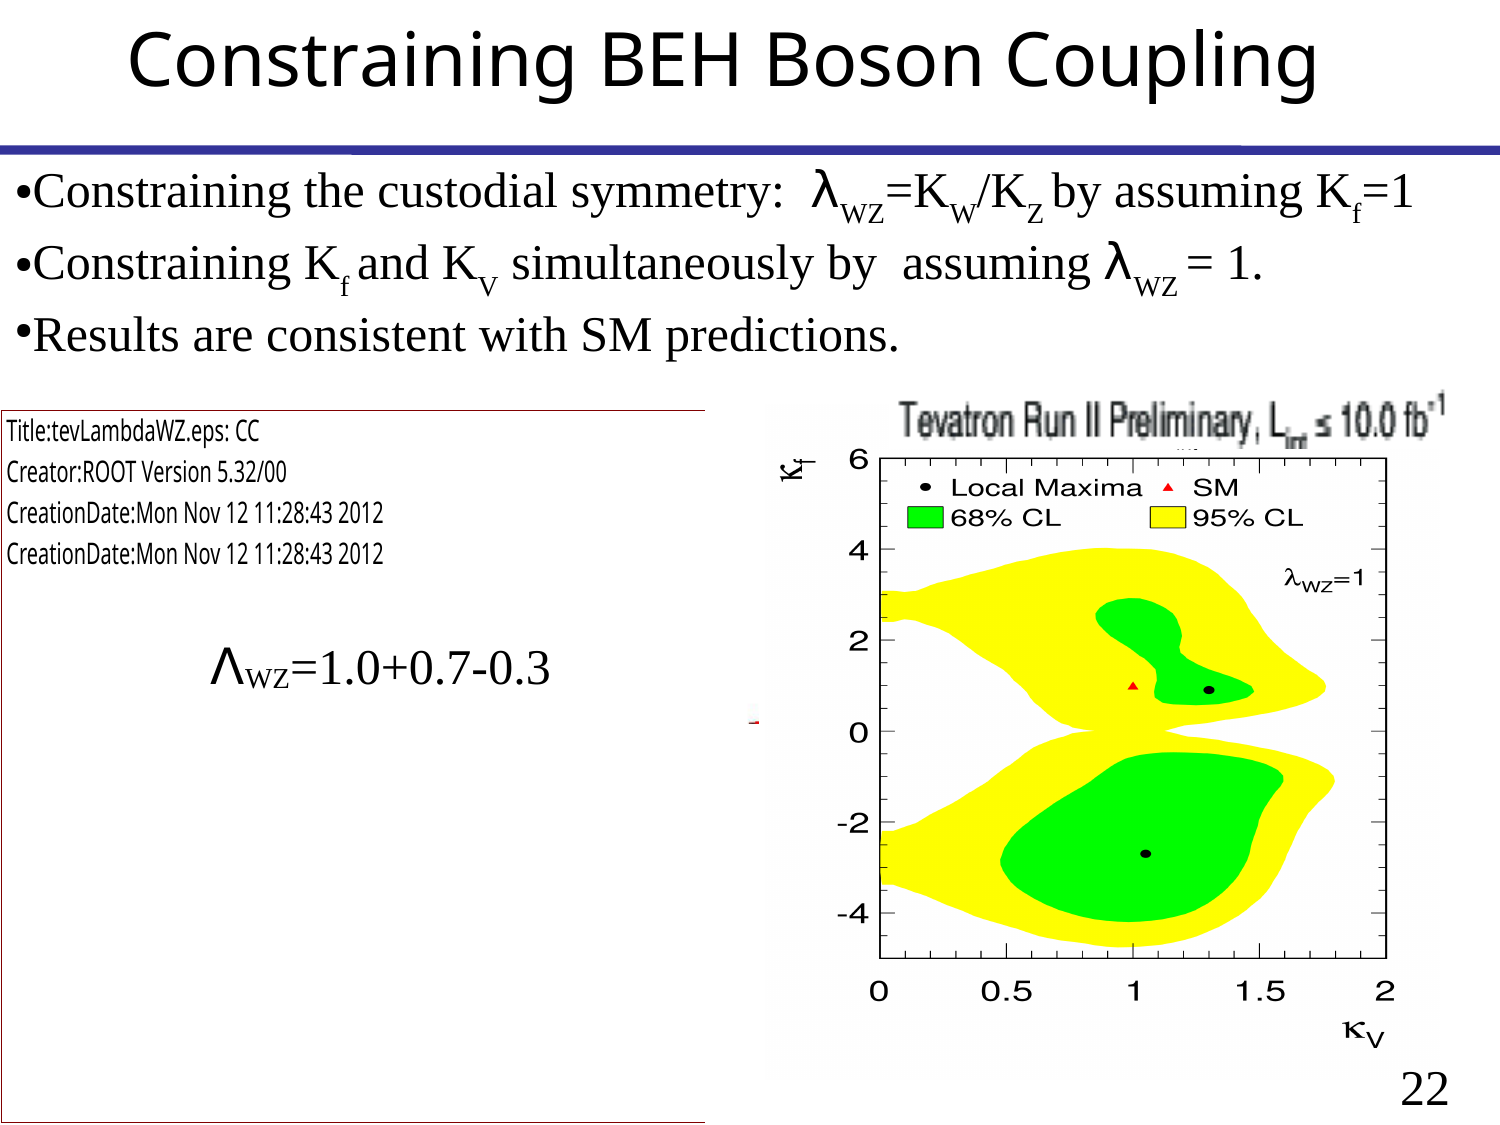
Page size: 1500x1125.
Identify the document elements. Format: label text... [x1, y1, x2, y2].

title Constraining BEH Boson Coupling [0, 11, 1468, 116]
text_box Constraining the custodial symmetry: λWZ=KW/KZ by assuming Kf=1 Constraining Kf and KV simultaneously by assuming λWZ = 1. Results are consistent with SM predictions. [0, 149, 1500, 409]
picture [765, 384, 1469, 1081]
text_box ΛWZ=1.0+0.7-0.3 [196, 626, 566, 719]
text_box 22 [1385, 1047, 1466, 1123]
picture [0, 408, 759, 1123]
